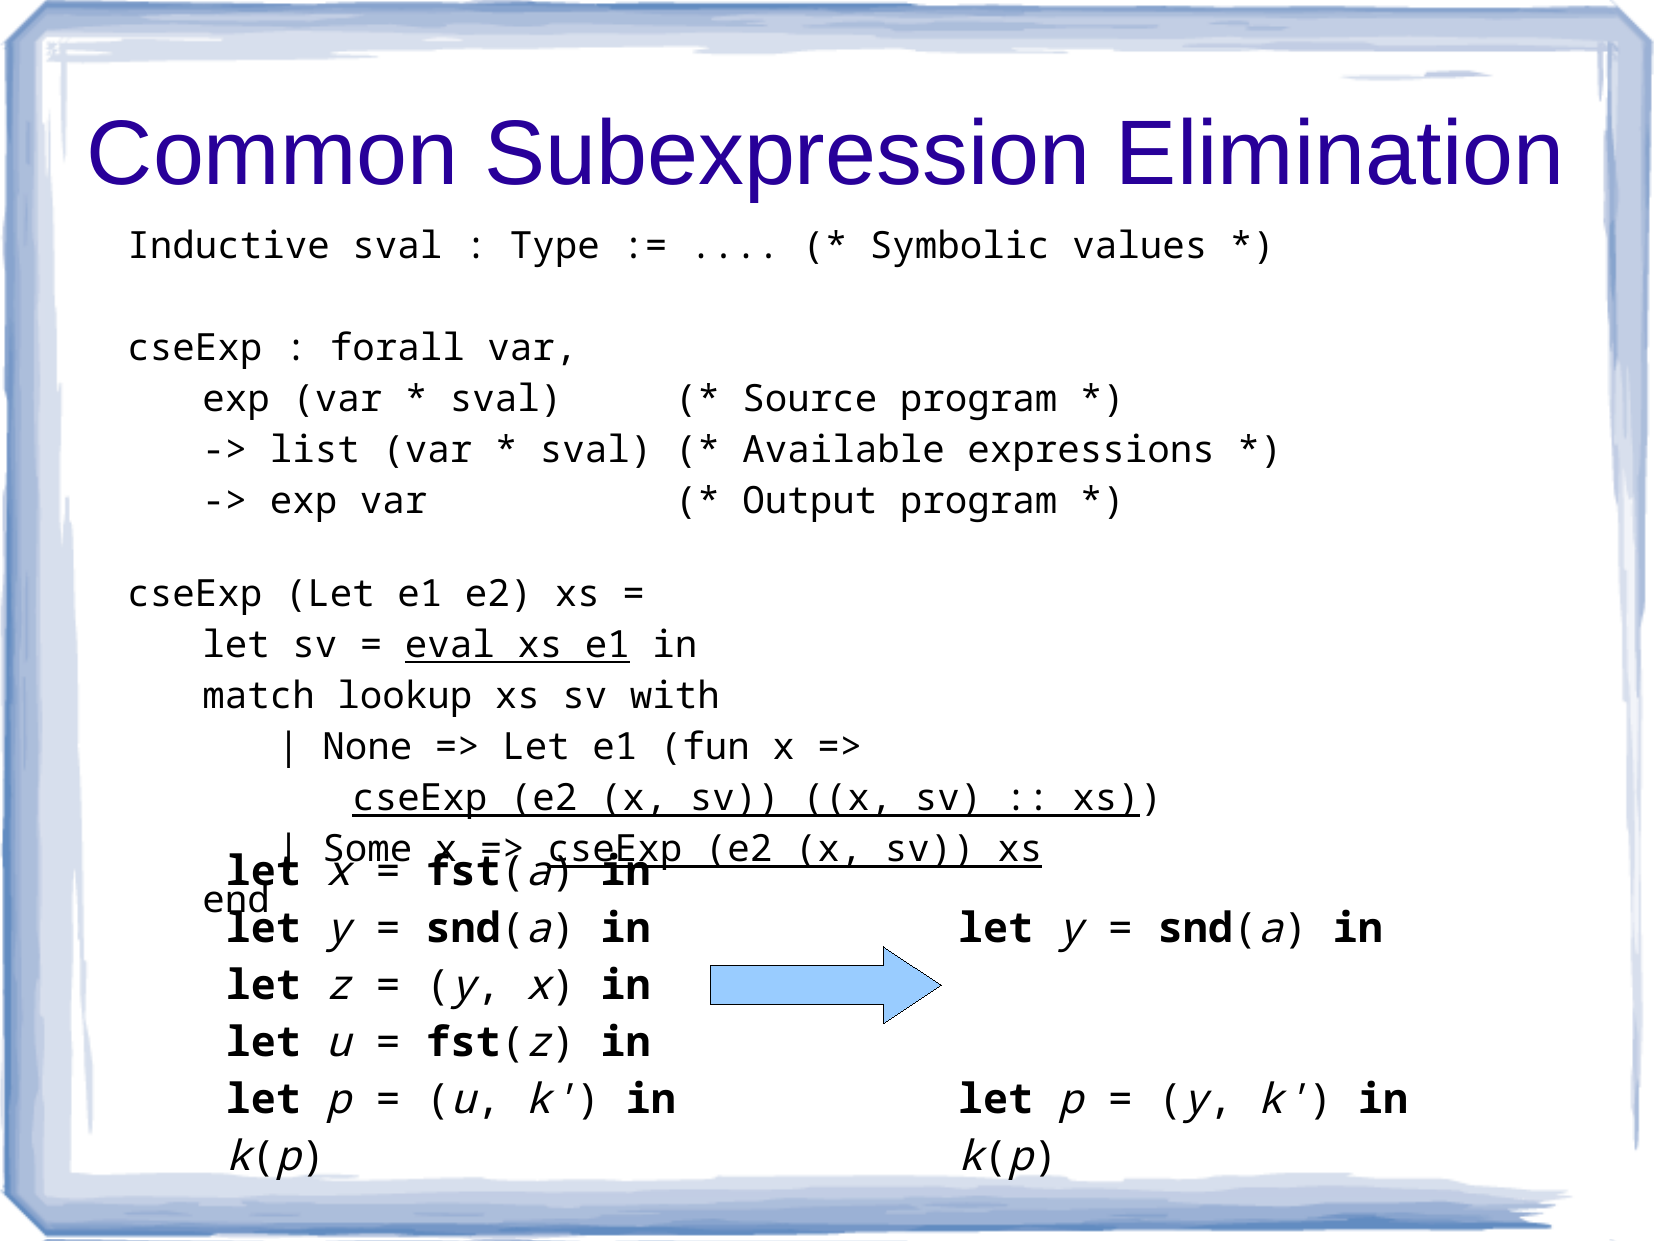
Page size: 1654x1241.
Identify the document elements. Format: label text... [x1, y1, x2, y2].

text_box Inductive sval : Type := .... (* Symbolic values *) cseExp : forall var, exp (var * sval) (* Source program *) -> list (var * sval) (* Available expressions *) -> exp var (* Output program *) cseExp (Let e1 e2) xs = let sv = eval xs e1 in match lookup xs sv with | None => Let e1 (fun x => cseExp (e2 (x, sv)) ((x, sv) :: xs)) | Some x => cseExp (e2 (x, sv)) xs end [112, 211, 1576, 839]
text_box [710, 946, 942, 1024]
picture [0, 0, 1654, 1241]
text_box let x = fst(a) in let y = snd(a) in let z = (y, x) in let u = fst(z) in let p = (u, k') in k(p) [211, 839, 711, 1152]
text_box let y = snd(a) in let p = (y, k') in k(p) [943, 839, 1443, 1148]
title Common Subexpression Elimination [82, 49, 1571, 257]
